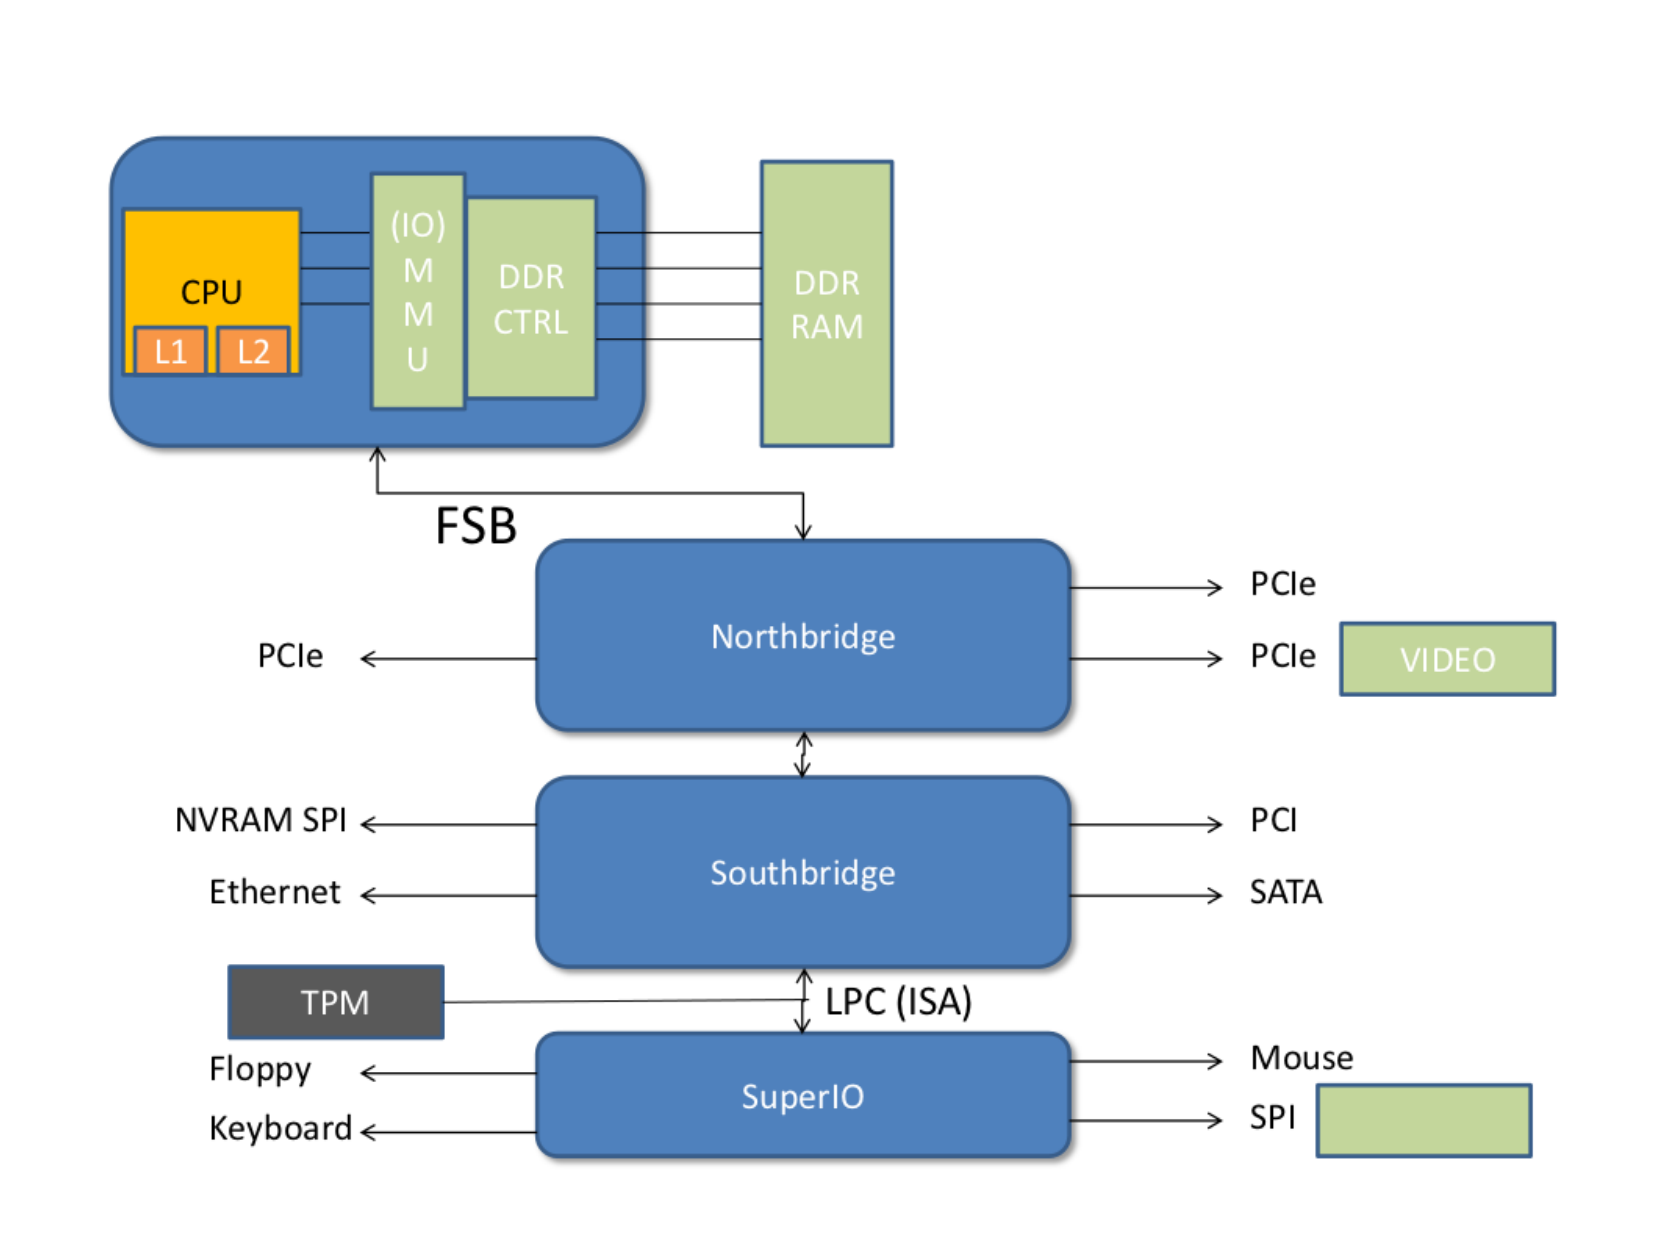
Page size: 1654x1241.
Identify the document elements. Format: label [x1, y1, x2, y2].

picture [90, 71, 1580, 1179]
